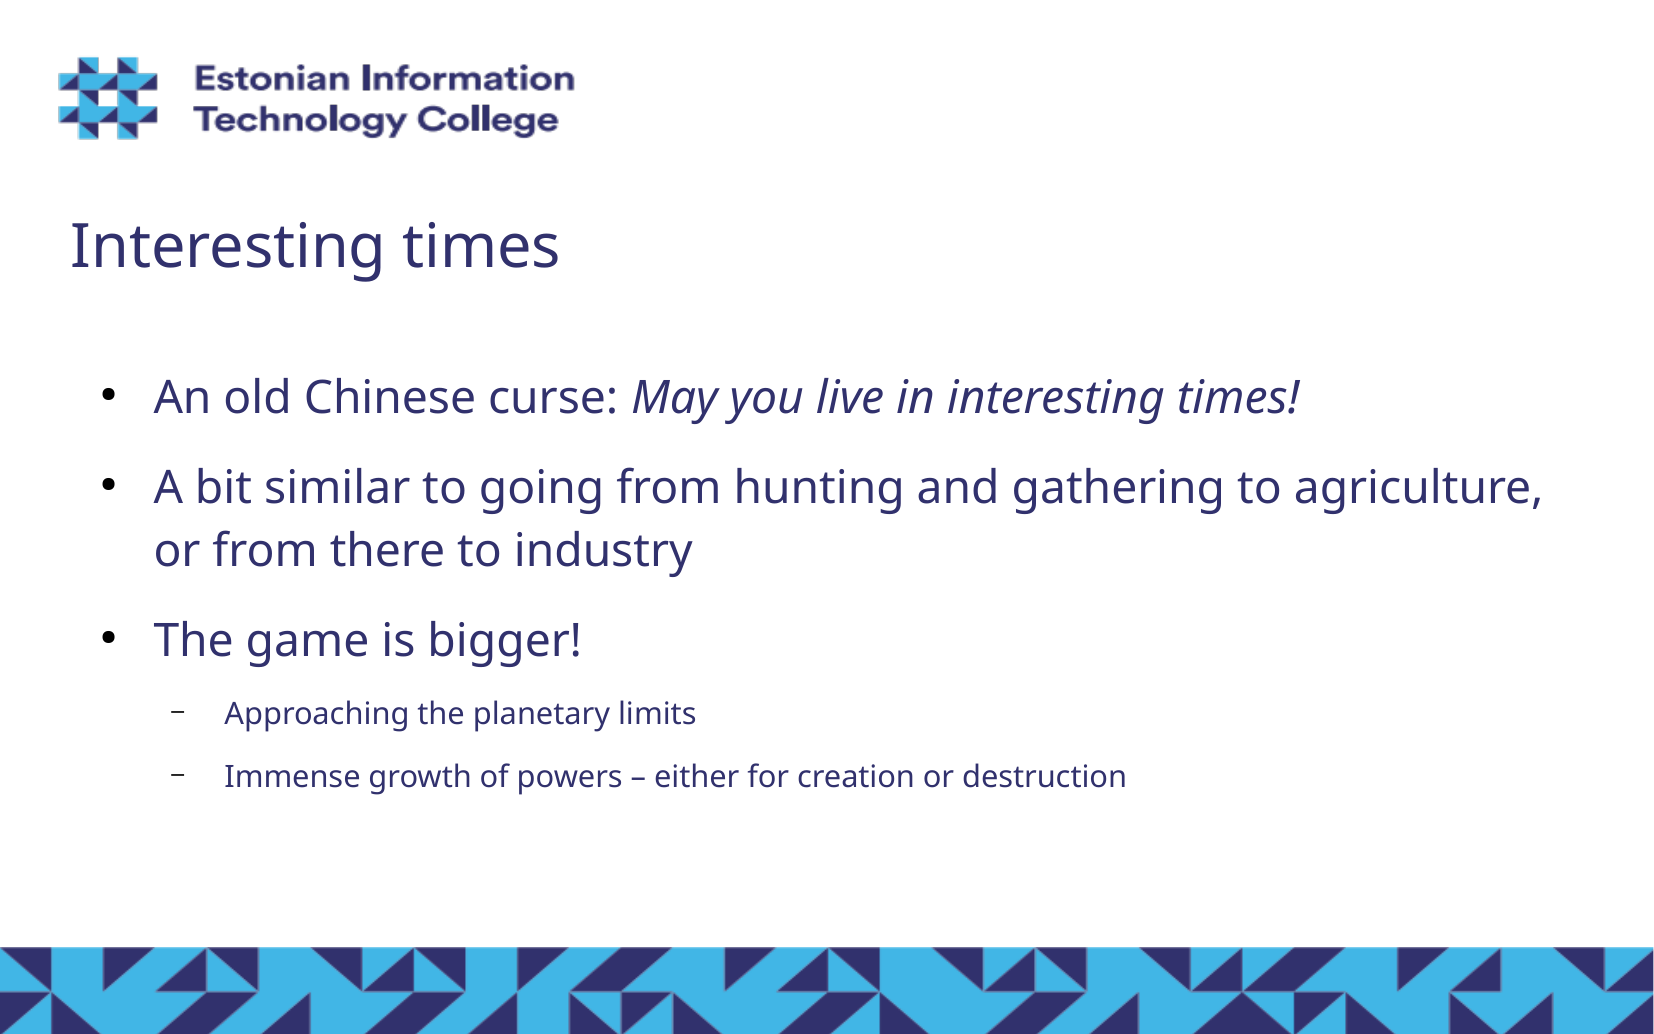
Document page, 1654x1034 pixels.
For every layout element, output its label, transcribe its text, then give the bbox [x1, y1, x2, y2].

title Interesting times [70, 157, 1559, 331]
list An old Chinese curse: May you live in interesting times! A bit similar to going from hunting and gathering to agriculture, or from there to industry The game is bigger! Approaching the planetary limits Immense growth of powers – either for creation or destruction [82, 364, 1571, 924]
